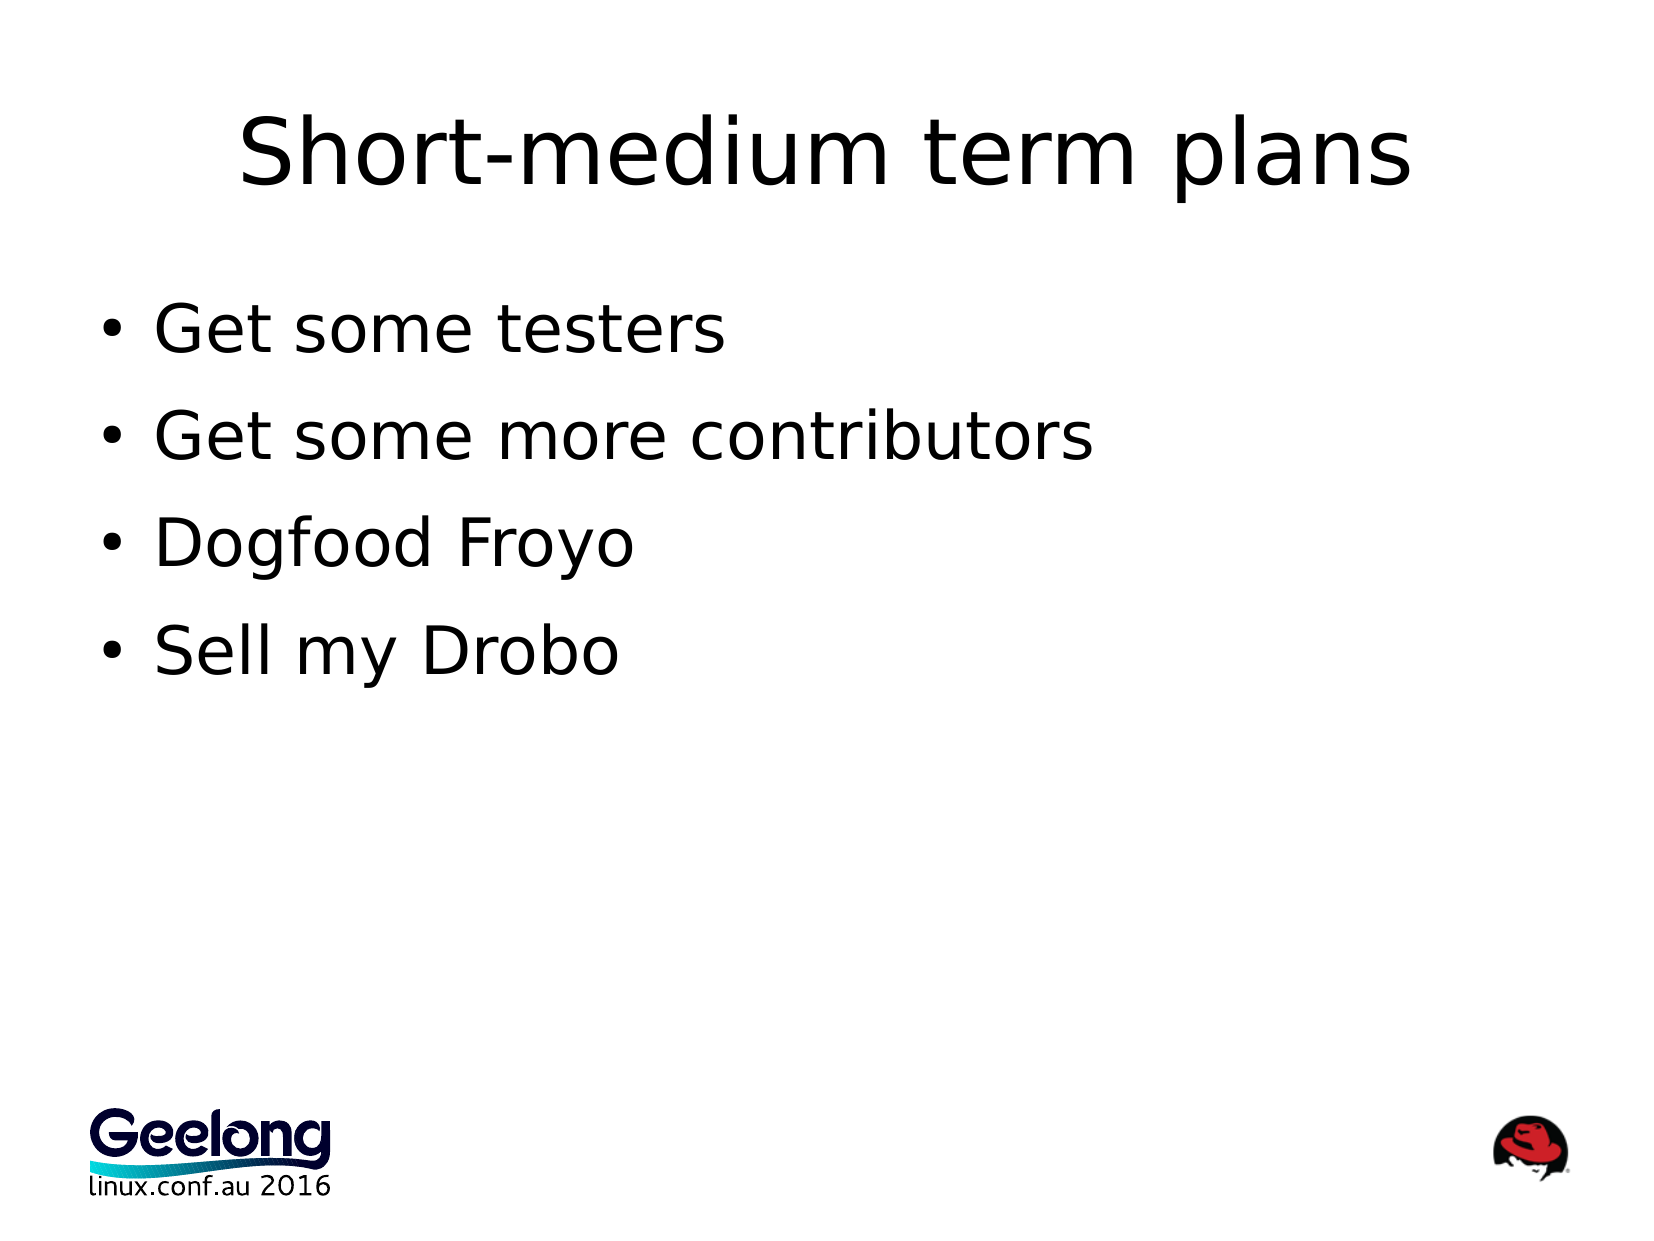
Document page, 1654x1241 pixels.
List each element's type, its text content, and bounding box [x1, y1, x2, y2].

list Get some testers Get some more contributors Dogfood Froyo Sell my Drobo [82, 290, 1571, 1010]
picture [1492, 1113, 1576, 1191]
title Short-medium term plans [82, 49, 1571, 257]
